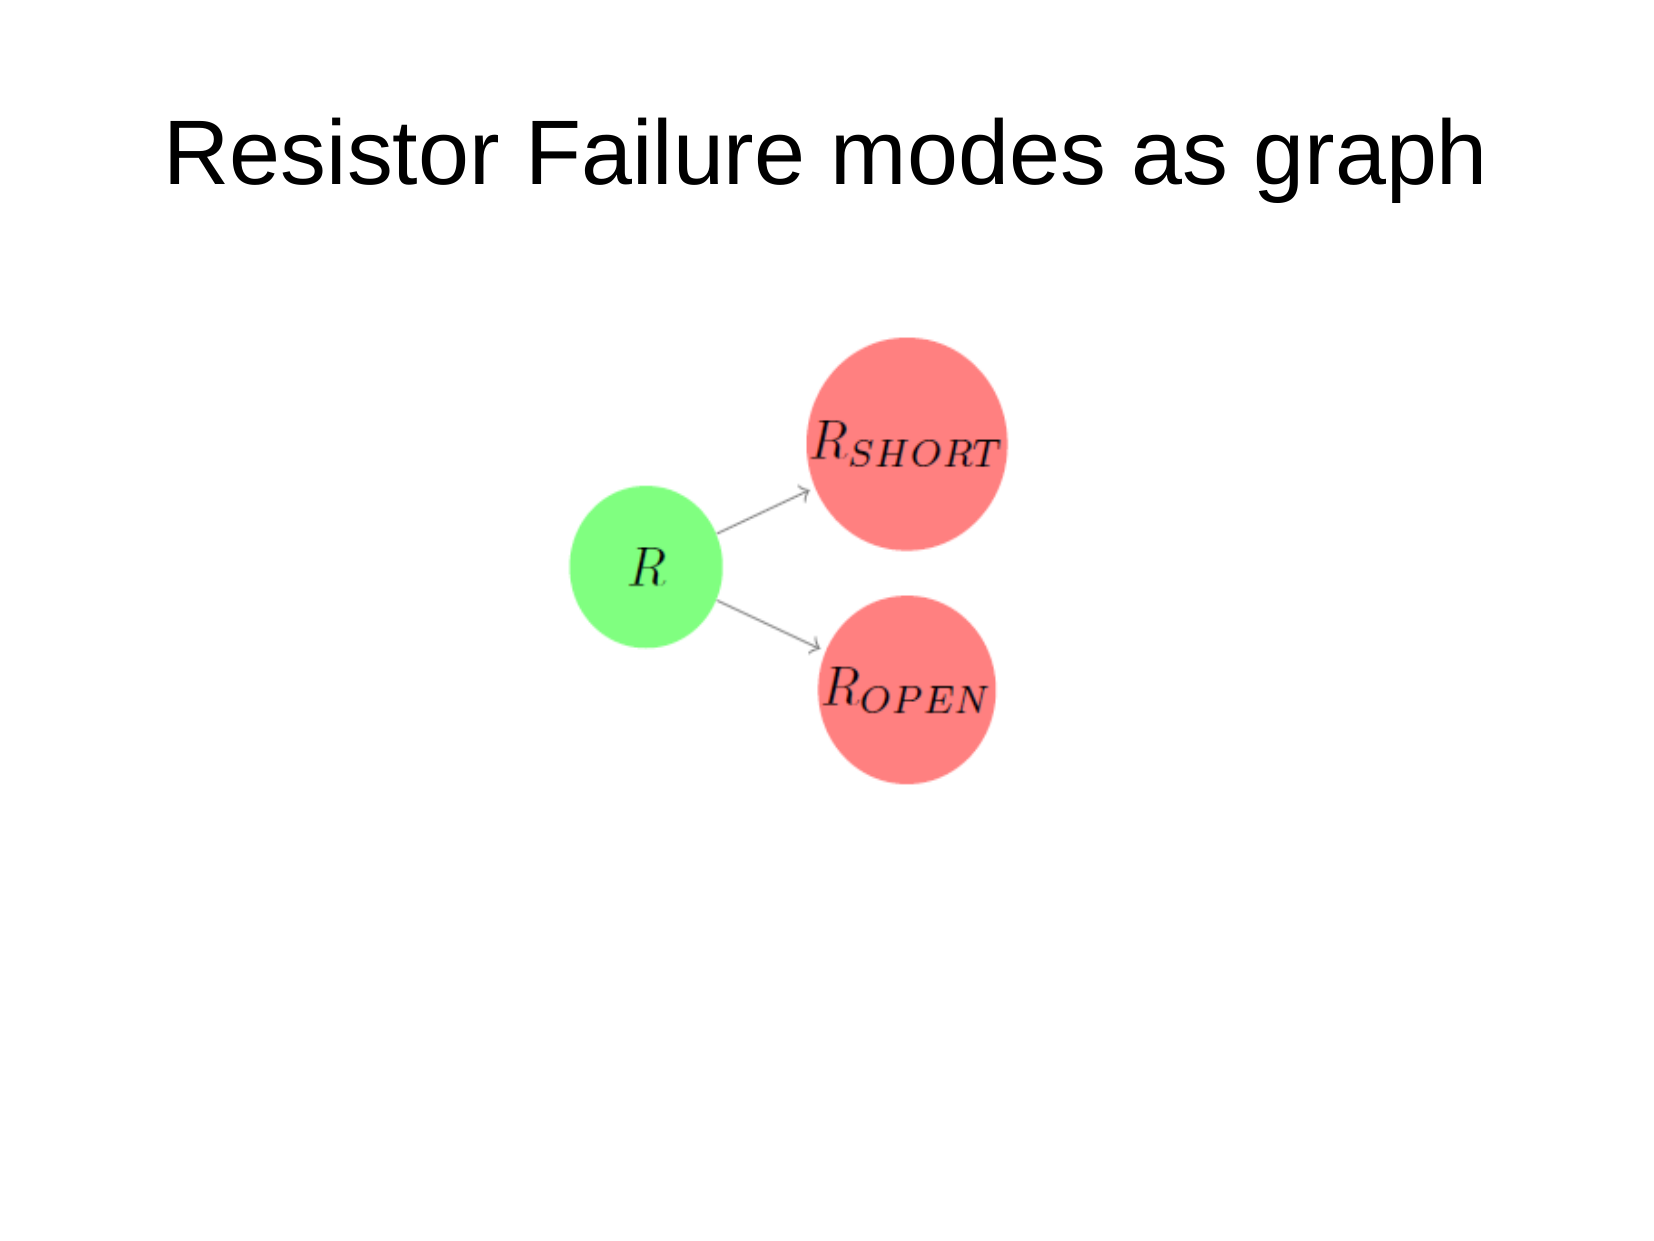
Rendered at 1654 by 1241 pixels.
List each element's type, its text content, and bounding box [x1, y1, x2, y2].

picture [442, 290, 1152, 827]
title Resistor Failure modes as graph [82, 49, 1571, 257]
